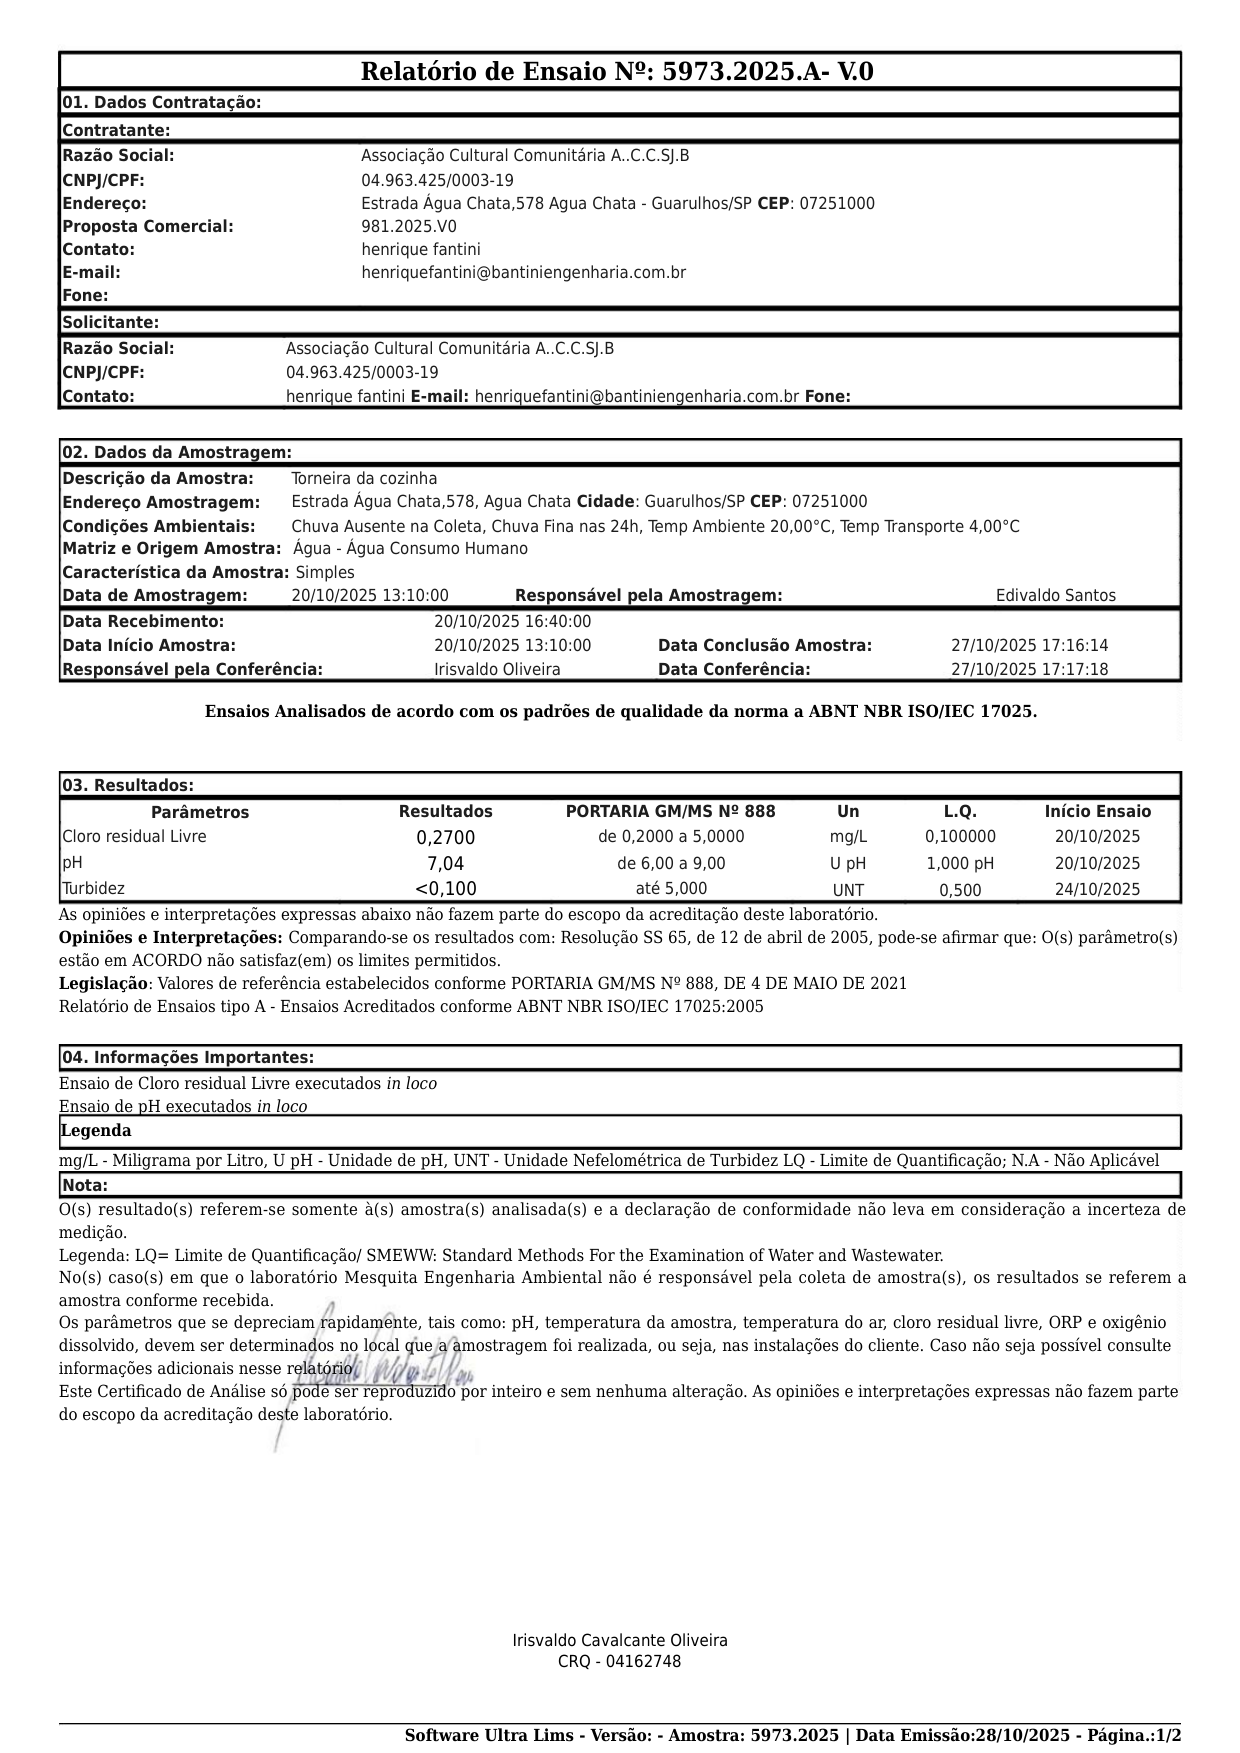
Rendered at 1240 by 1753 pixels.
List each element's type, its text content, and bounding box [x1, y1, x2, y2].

text_box mg/L U pH UNT [829, 826, 893, 901]
text_box 20/10/2025 16:40:00 [434, 611, 618, 632]
text_box Torneira da cozinha [291, 468, 466, 489]
text_box Associação Cultural Comunitária A..C.C.SJ.B 04.963.425/0003-19 Estrada Água Chata,578 Agua Chata - Guarulhos/SP CEP: 07251000 981.2025.V0 [361, 145, 900, 236]
text_box Associação Cultural Comunitária A..C.C.SJ.B 04.963.425/0003-19 henrique fantini E-mail: henriquefantini@bantiniengenharia.com.br Fone: [286, 338, 875, 406]
text_box 20/10/2025 13:10:00 Irisvaldo Oliveira [434, 635, 618, 679]
text_box [58, 438, 1183, 741]
text_box Razão Social: CNPJ/CPF: Endereço: Proposta Comercial: Contato: [62, 145, 259, 260]
text_box 0,100000 1,000 pH 0,500 [925, 826, 1022, 901]
text_box Data de Amostragem: [62, 585, 273, 605]
text_box Solicitante: [62, 312, 184, 332]
text_box henriquefantini@bantiniengenharia.com.br [361, 262, 711, 282]
text_box L.Q. [944, 801, 1003, 821]
text_box 02. Dados da Amostragem: [62, 442, 317, 462]
text_box Estrada Água Chata,578, Agua Chata Cidade: Guarulhos/SP CEP: 07251000 Chuva Ausente na Coleta, Chuva Fina nas 24h, Temp Ambiente 20,00°C, Temp Transporte 4,00°C [291, 491, 1054, 536]
text_box Início Ensaio 20/10/2025 20/10/2025 24/10/2025 [1045, 801, 1177, 899]
text_box Turbidez [62, 878, 153, 899]
text_box 27/10/2025 17:16:14 27/10/2025 17:17:18 [951, 635, 1135, 679]
text_box Fone: [62, 285, 135, 306]
text_box Data Início Amostra: Responsável pela Conferência: [62, 635, 348, 679]
text_box Resultados 0,2700 7,04 [399, 801, 518, 875]
text_box O(s) resultado(s) referem-se somente à(s) amostra(s) analisada(s) e a declaração de conformidade não leva em consideração a incerteza de medição. Legenda: LQ= Limite de Quantificação/ SMEWW: Standard Methods For the Examination of Water and Wastewater. No(s) caso(s) em que o laboratório Mesquita Engenharia Ambiental não é responsável pela coleta de amostra(s), os resultados se referem a amostra conforme recebida. Os parâmetros que se depreciam rapidamente, tais como: pH, temperatura da amostra, temperatura do ar, cloro residual livre, ORP e oxigênio dissolvido, devem ser determinados no local que a amostragem foi realizada, ou seja, nas instalações do cliente. Caso não seja possível consulte informações adicionais nesse relatório Este Certificado de Análise só pode ser reproduzido por inteiro e sem nenhuma alteração. As opiniões e interpretações expressas não fazem parte do escopo da acreditação deste laboratório. [58, 1198, 1206, 1424]
text_box [58, 771, 1183, 919]
text_box Razão Social: CNPJ/CPF: Contato: [62, 338, 200, 406]
text_box Ensaios Analisados de acordo com os padrões de qualidade da norma a ABNT NBR ISO/IEC 17025. [205, 701, 1060, 722]
text_box Software Ultra Lims - Versão: - Amostra: 5973.2025 | Data Emissão:28/10/2025 - Página.:1/2 [404, 1725, 1206, 1745]
text_box [58, 1171, 1183, 1198]
text_box 04. Informações Importantes: Ensaio de Cloro residual Livre executados in loco Ensaio de pH executados in loco Legenda [59, 1047, 461, 1140]
text_box Descrição da Amostra: Endereço Amostragem: Condições Ambientais: [62, 468, 285, 536]
text_box [57, 12, 1183, 410]
text_box Cloro residual Livre [62, 826, 233, 846]
text_box E-mail: [62, 262, 146, 282]
text_box Relatório de Ensaio Nº: 5973.2025.A- V.0 [360, 56, 905, 86]
text_box [58, 1044, 1183, 1151]
text_box <0,100 [414, 877, 503, 900]
text_box 20/10/2025 13:10:00 [291, 585, 475, 605]
text_box 01. Dados Contratação: Contratante: [62, 92, 287, 140]
text_box henrique fantini [361, 238, 506, 259]
text_box Data Recebimento: [62, 611, 249, 632]
text_box pH [62, 852, 109, 872]
text_box Responsável pela Amostragem: [515, 585, 807, 605]
text_box Data Conclusão Amostra: Data Conferência: [658, 635, 897, 679]
text_box PORTARIA GM/MS Nº 888 de 0,2000 a 5,0000 de 6,00 a 9,00 [565, 801, 803, 873]
text_box Un [837, 801, 885, 821]
text_box Irisvaldo Cavalcante Oliveira CRQ - 04162748 [512, 1630, 753, 1671]
text_box As opiniões e interpretações expressas abaixo não fazem parte do escopo da acreditação deste laboratório. Opiniões e Interpretações: Comparando-se os resultados com: Resolução SS 65, de 12 de abril de 2005, pode-se afirmar que: O(s) parâmetro(s) estão em ACORDO não satisfaz(em) os limites permitidos. Legislação: Valores de referência estabelecidos conforme PORTARIA GM/MS Nº 888, DE 4 DE MAIO DE 2021 Relatório de Ensaios tipo A - Ensaios Acreditados conforme ABNT NBR ISO/IEC 17025:2005 [59, 904, 1207, 1016]
text_box 03. Resultados: Parâmetros [62, 774, 275, 822]
text_box Matriz e Origem Amostra: Água - Água Consumo Humano Característica da Amostra: Simples [62, 538, 552, 583]
text_box até 5,000 [635, 878, 733, 899]
text_box Edivaldo Santos [996, 585, 1141, 605]
text_box mg/L - Miligrama por Litro, U pH - Unidade de pH, UNT - Unidade Nefelométrica de Turbidez LQ - Limite de Quantificação; N.A - Não Aplicável Nota: [59, 1150, 1183, 1196]
text_box [58, 1424, 1183, 1672]
